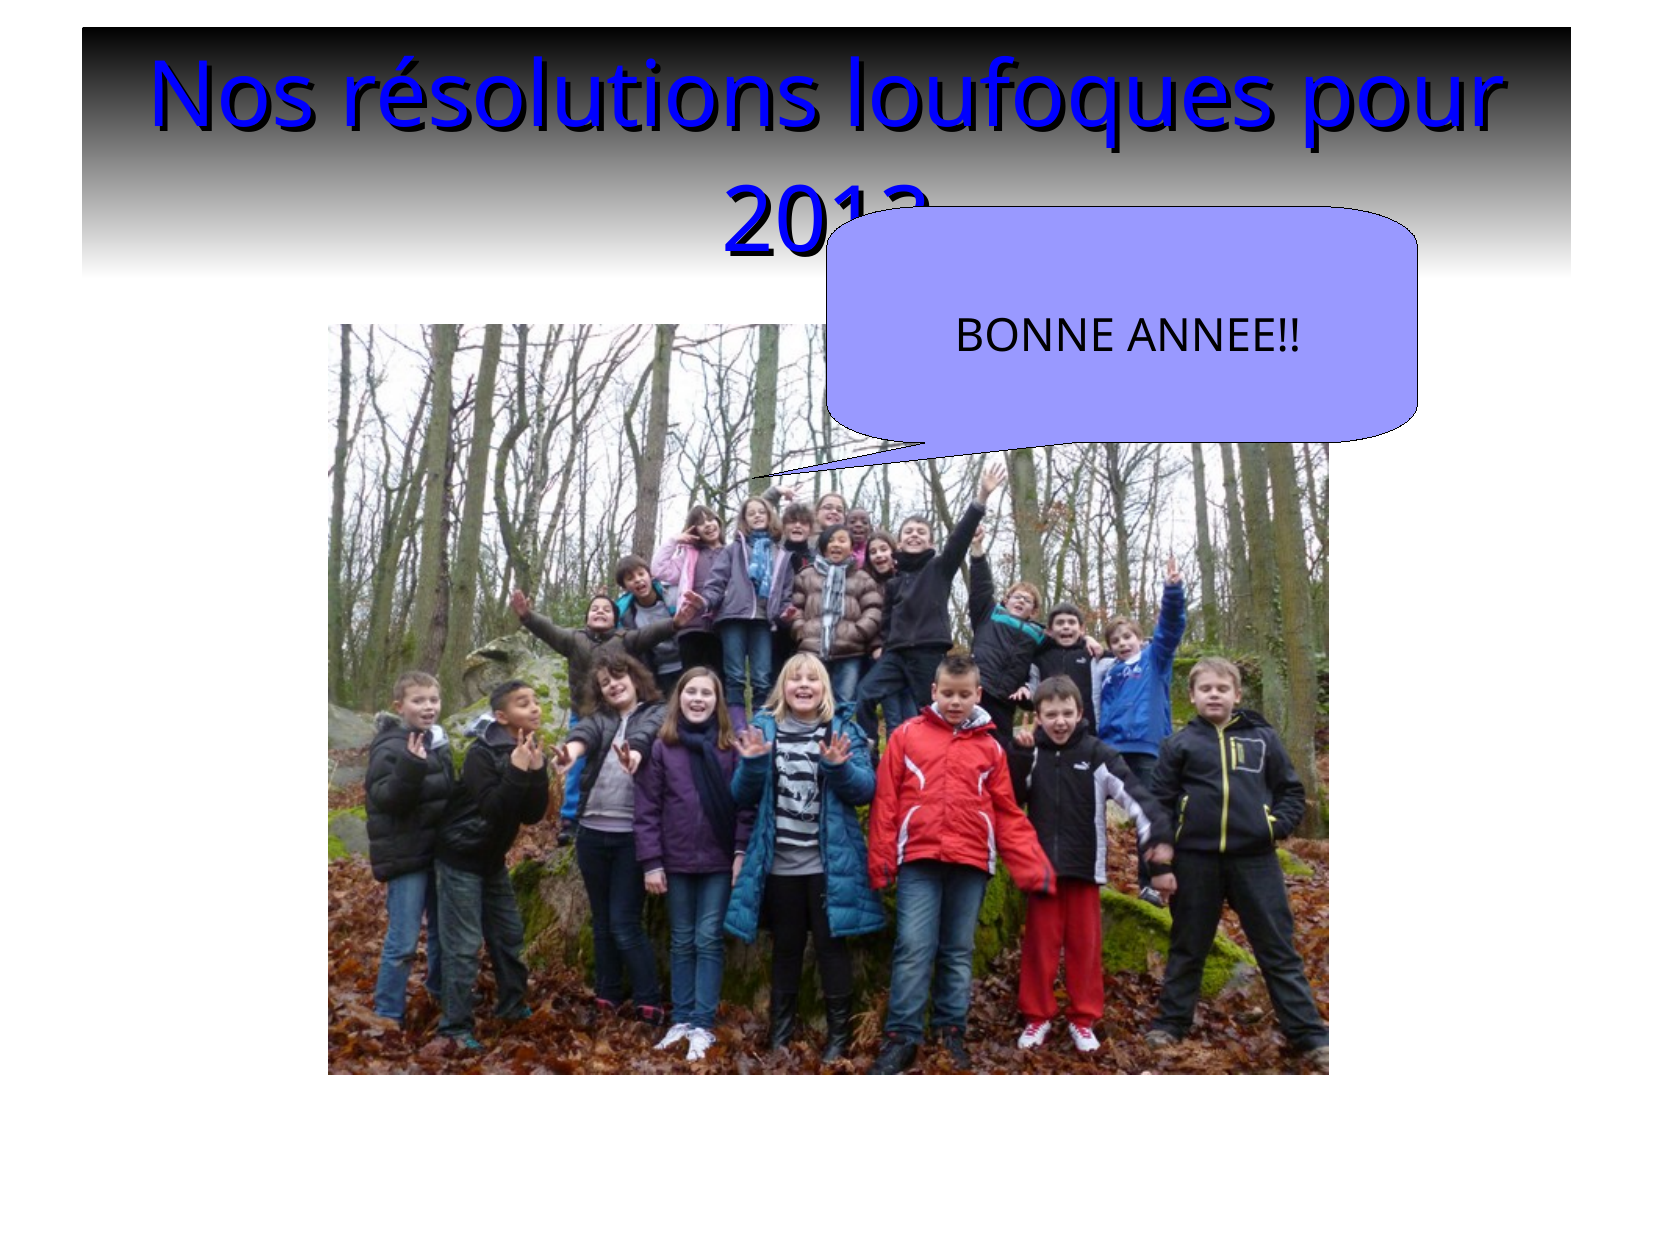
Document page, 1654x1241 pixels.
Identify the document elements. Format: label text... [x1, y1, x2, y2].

text_box [752, 206, 1418, 479]
text_box BONNE ANNEE!! [939, 295, 1329, 414]
chart [82, 290, 1571, 1109]
picture [328, 324, 1329, 1075]
title Nos résolutions loufoques pour 2013 [82, 49, 1571, 257]
